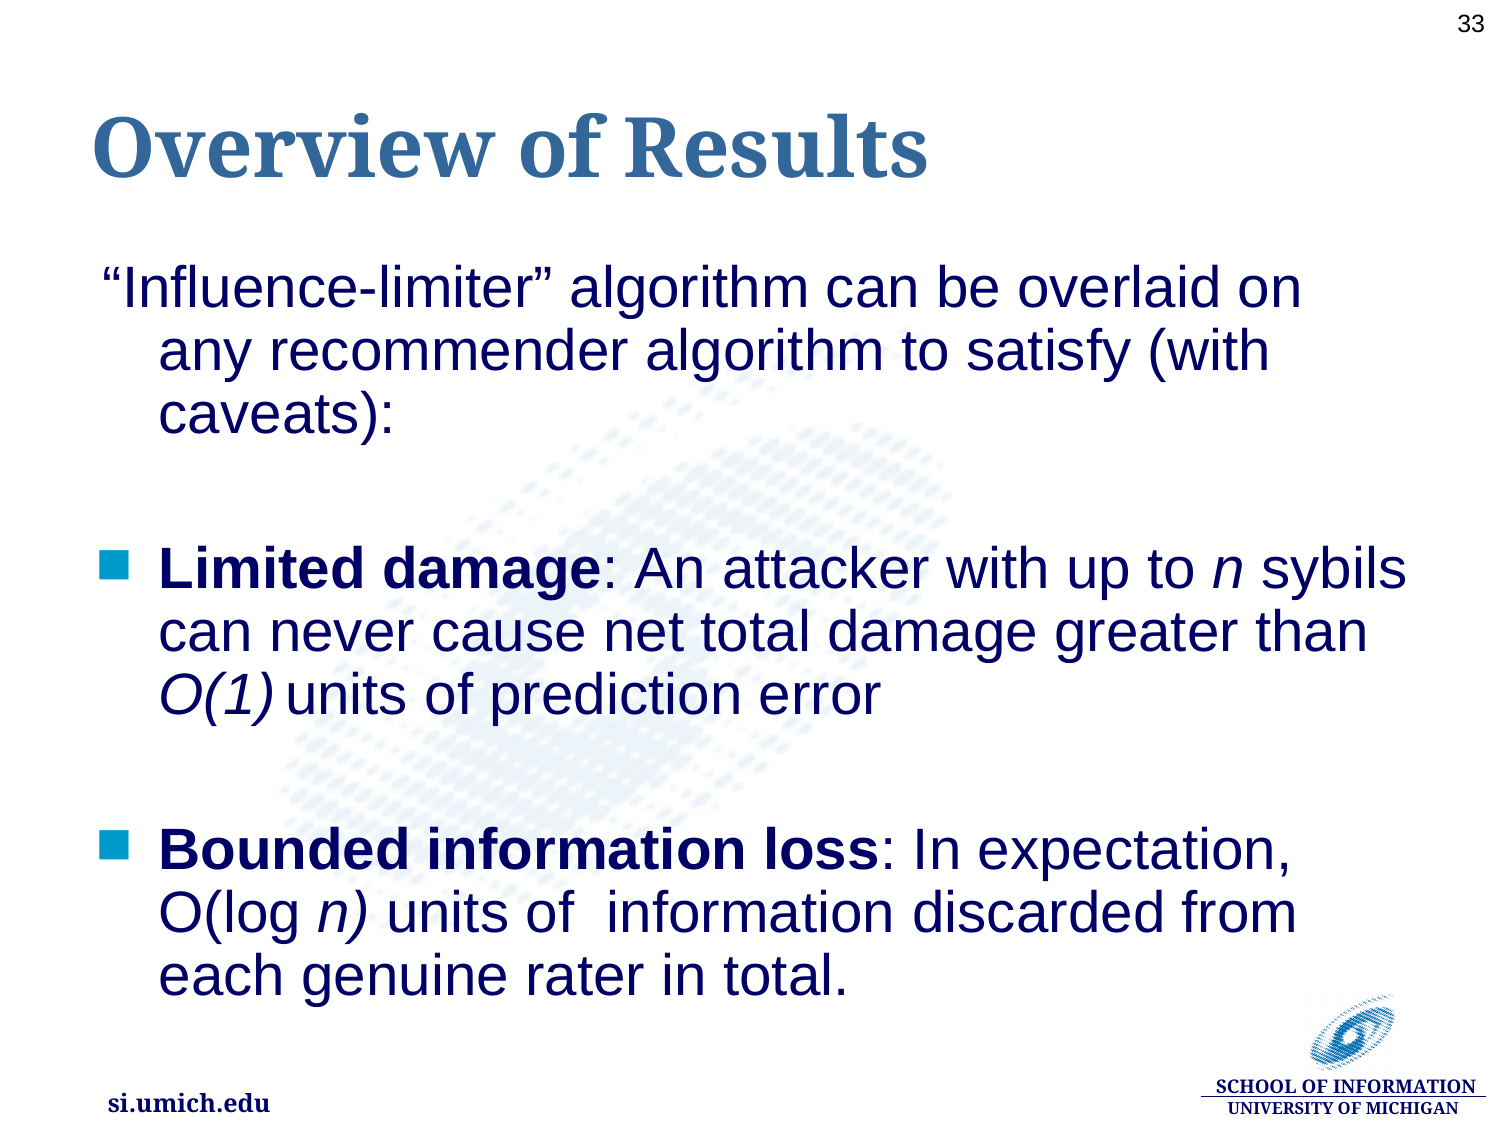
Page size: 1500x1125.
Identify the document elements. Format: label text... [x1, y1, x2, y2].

picture [1299, 1016, 1401, 1073]
list “Influence-limiter” algorithm can be overlaid on any recommender algorithm to satisfy (with caveats): Limited damage: An attacker with up to n sybils can never cause net total damage greater than O(1) units of prediction error Bounded information loss: In expectation, O(log n) units of information discarded from each genuine rater in total. [87, 249, 1438, 1016]
title Overview of Results [75, 49, 1426, 238]
text_box 28 [1337, 0, 1500, 51]
